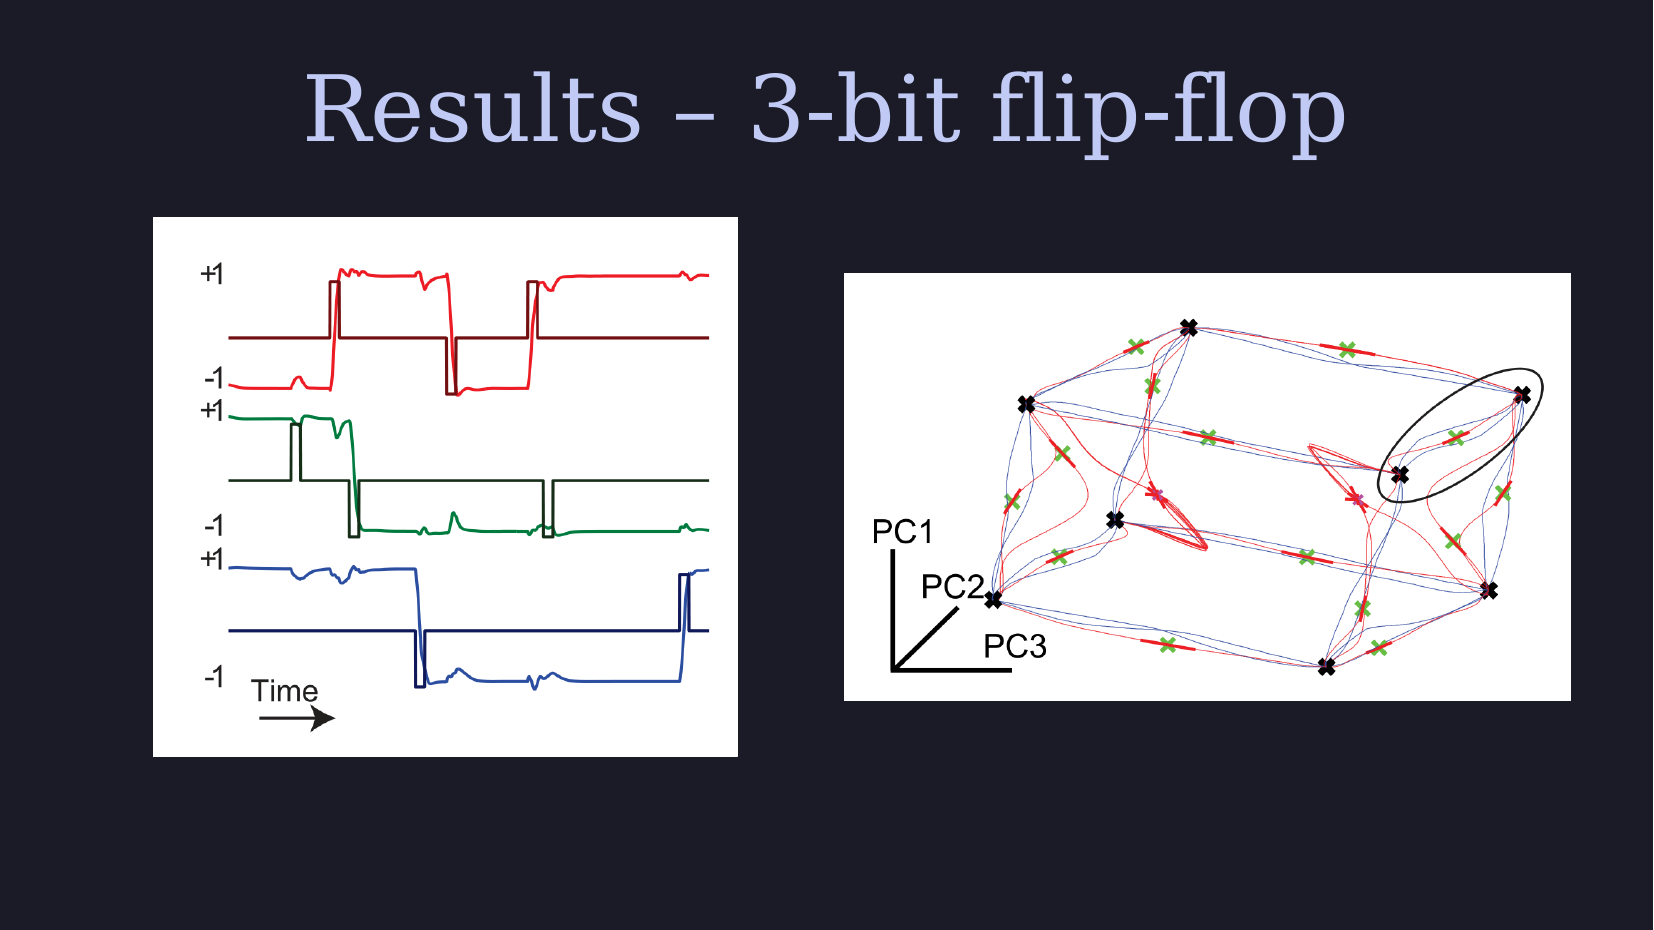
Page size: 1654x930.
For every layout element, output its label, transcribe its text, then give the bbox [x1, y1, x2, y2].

picture [844, 273, 1571, 702]
picture [153, 217, 738, 757]
title Results – 3-bit flip-flop [82, 37, 1571, 193]
